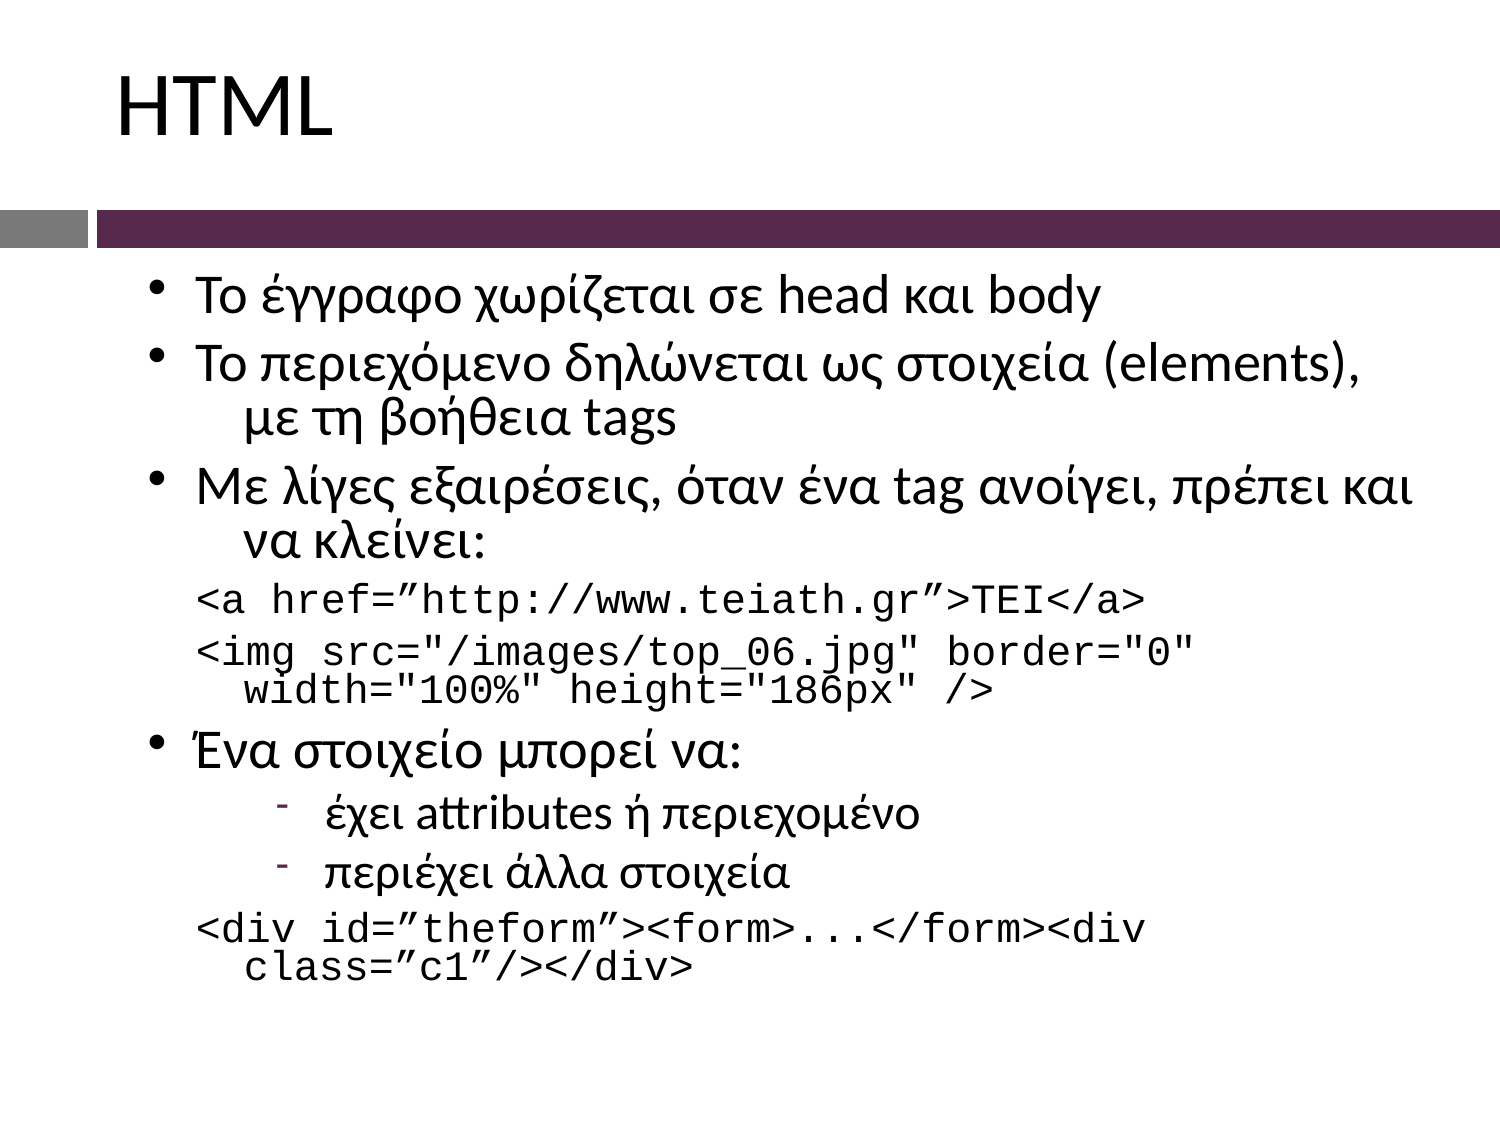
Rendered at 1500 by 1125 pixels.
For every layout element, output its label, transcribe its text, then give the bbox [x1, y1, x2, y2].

title HTML [100, 19, 1438, 182]
list Το έγγραφο χωρίζεται σε head και body Το περιεχόμενο δηλώνεται ως στοιχεία (elements), με τη βοήθεια tags Με λίγες εξαιρέσεις, όταν ένα tag ανοίγει, πρέπει και να κλείνει: <a href=”http://www.teiath.gr”>TEI</a> <img src="/images/top_06.jpg" border="0" width="100%" height="186px" /> Ένα στοιχείο μπορεί να: έχει attributes ή περιεχομένο περιέχει άλλα στοιχεία <div id=”theform”><form>...</form><div class=”c1”/></div> [100, 262, 1438, 1000]
